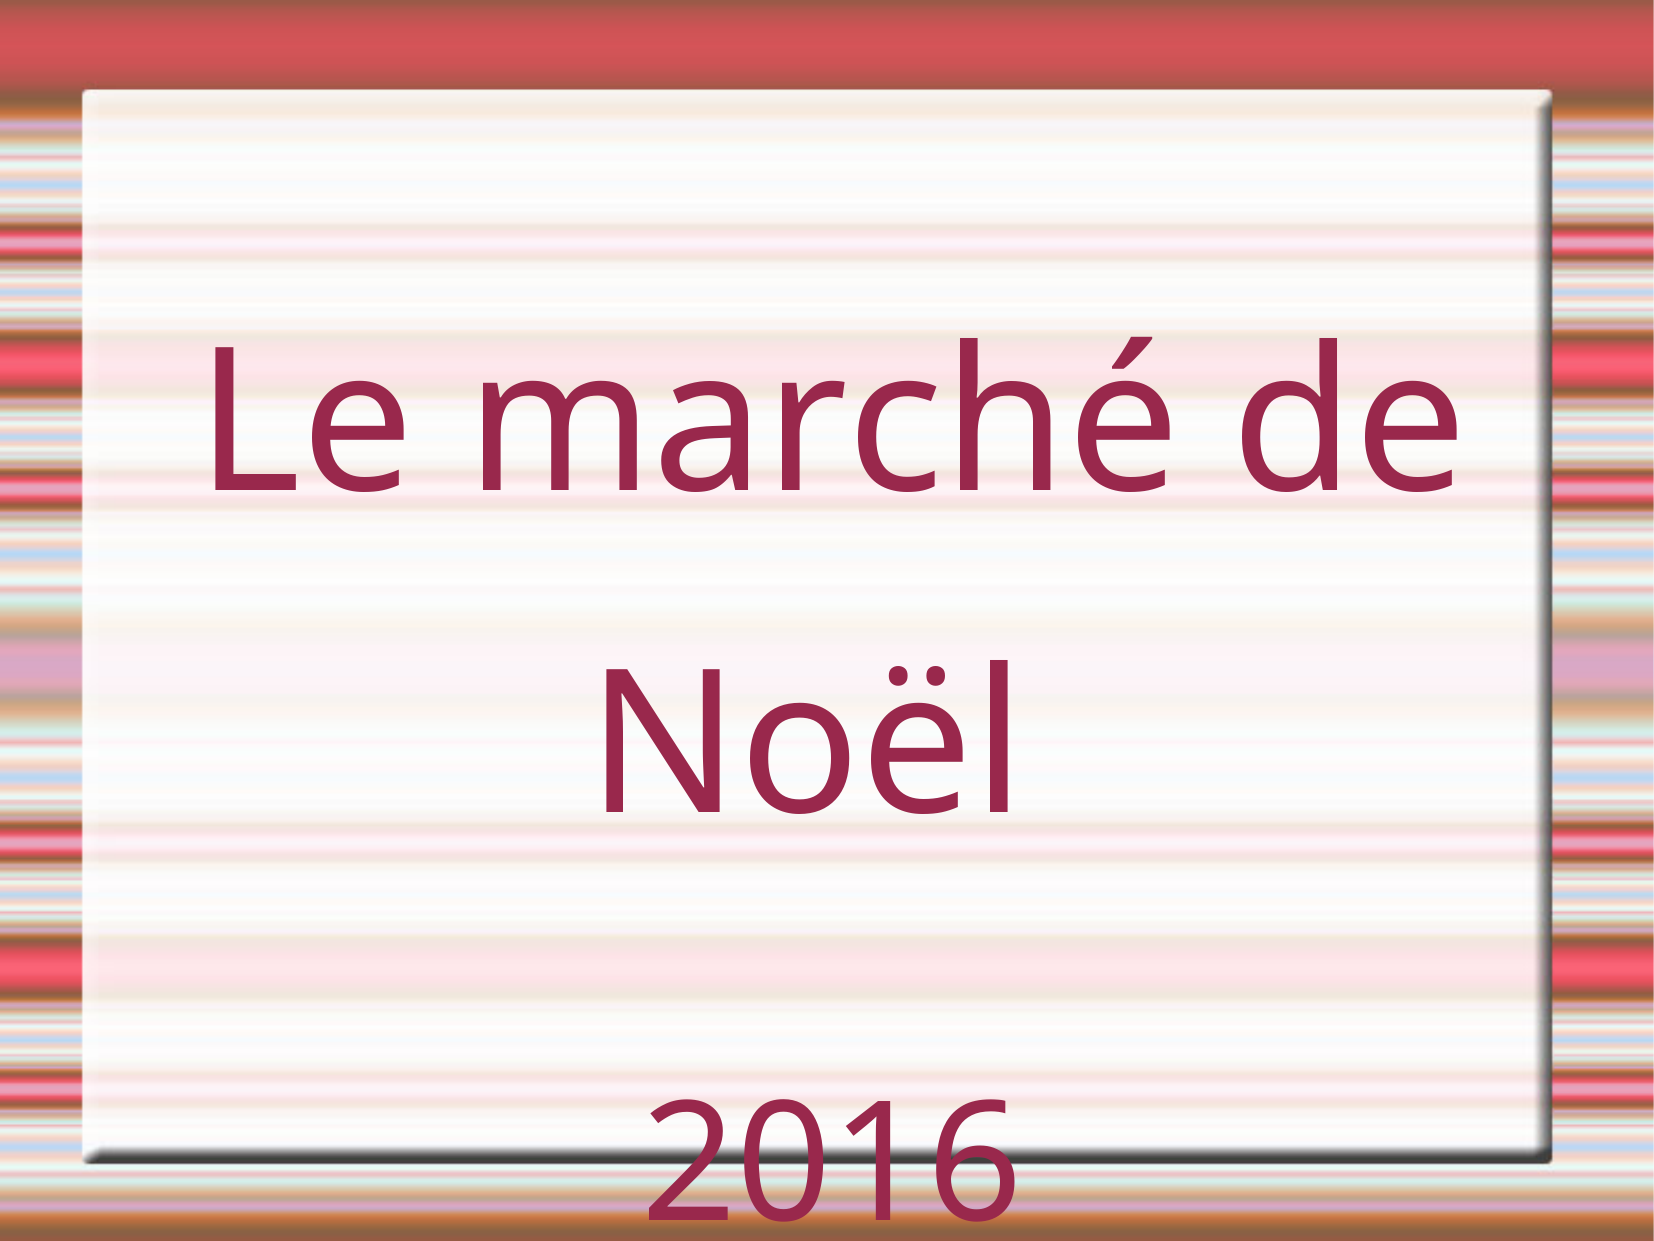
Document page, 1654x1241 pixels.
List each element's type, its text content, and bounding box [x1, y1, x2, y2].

picture [0, 0, 1654, 1241]
subtitle Le marché de Noël 2016 [141, 340, 1523, 1123]
